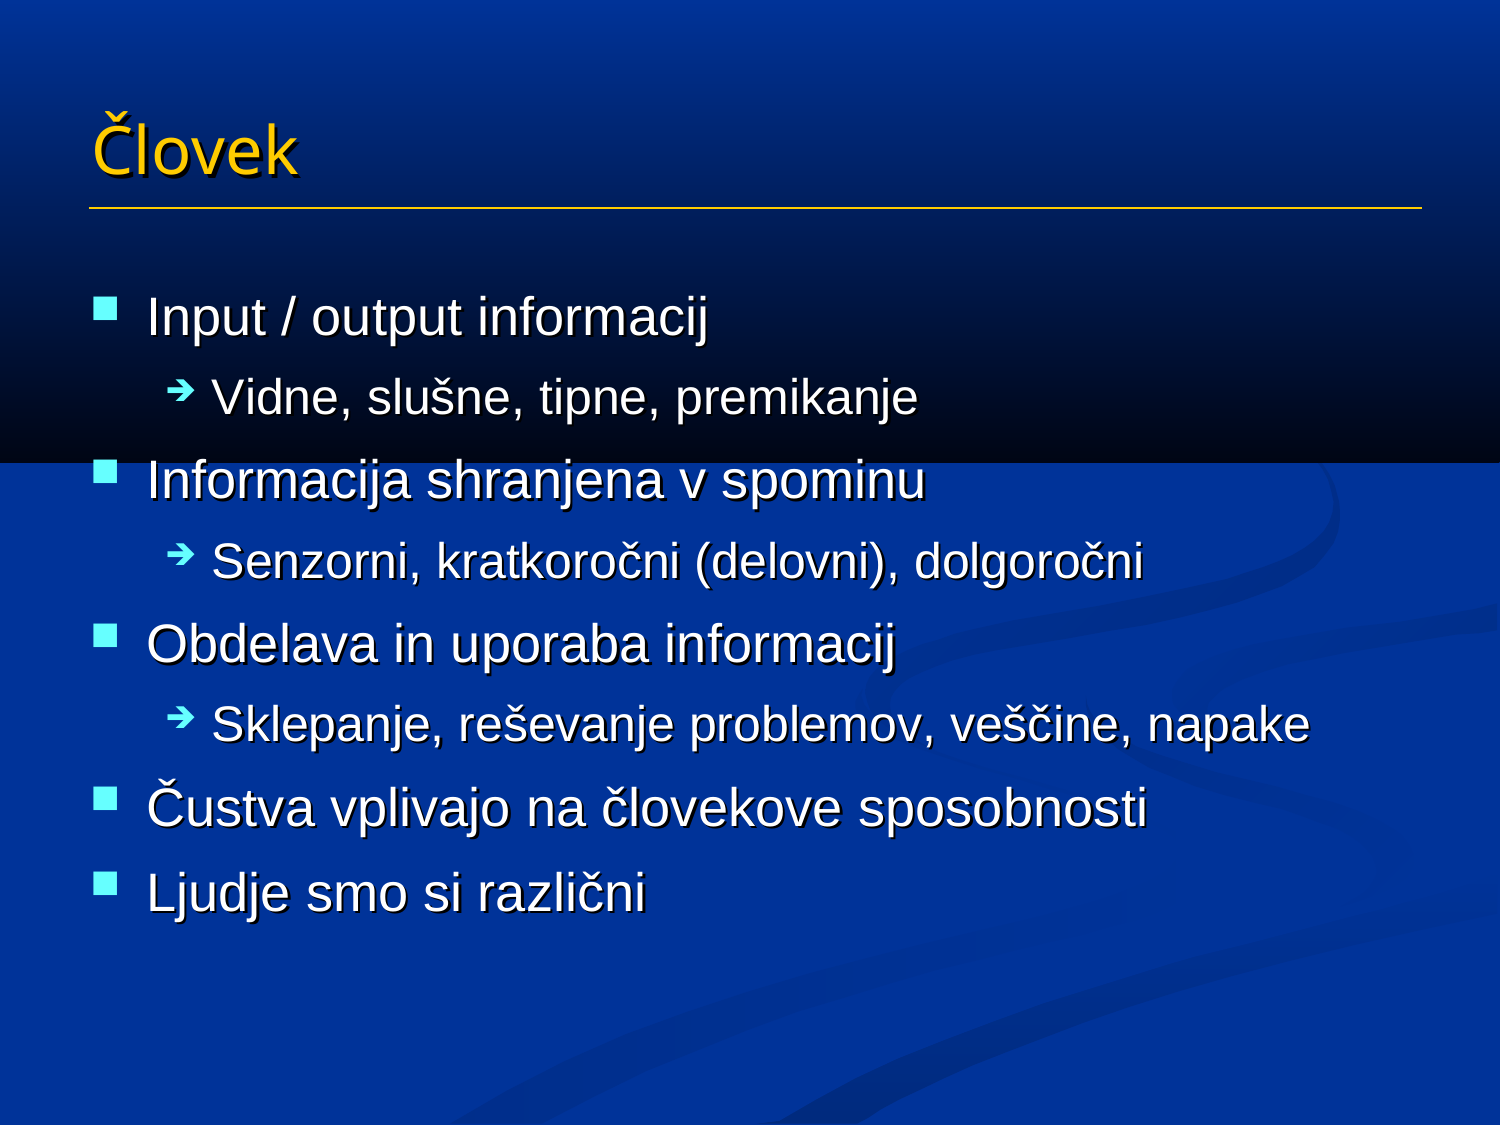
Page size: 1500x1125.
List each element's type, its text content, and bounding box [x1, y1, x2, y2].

text_box Človek [76, 54, 1352, 242]
list Input / output informacij Vidne, slušne, tipne, premikanje Informacija shranjena v spominu Senzorni, kratkoročni (delovni), dolgoročni Obdelava in uporaba informacij Sklepanje, reševanje problemov, veščine, napake Čustva vplivajo na človekove sposobnosti Ljudje smo si različni [75, 267, 1426, 1024]
